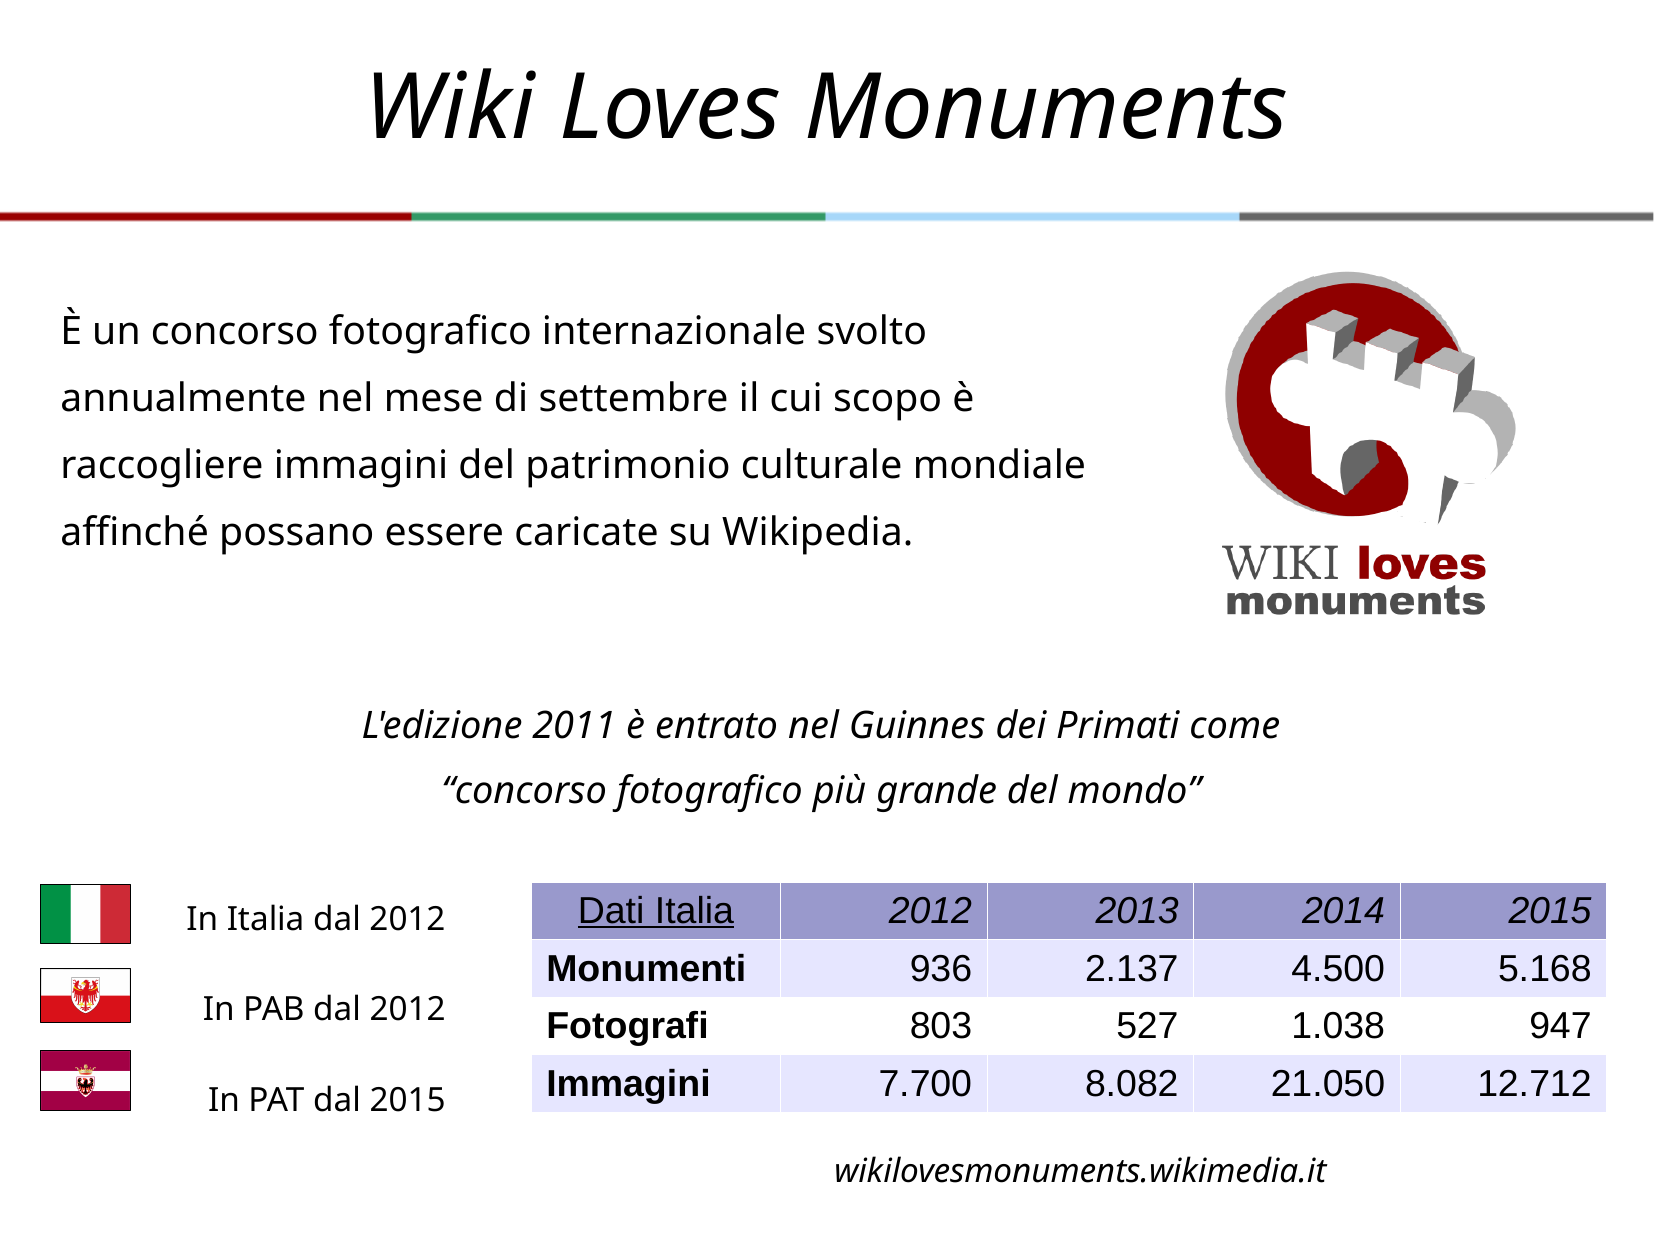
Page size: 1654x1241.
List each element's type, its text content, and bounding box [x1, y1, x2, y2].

table_header 2012 [781, 883, 987, 939]
table_cell 7.700 [781, 1055, 987, 1112]
table_cell 1.038 [1194, 998, 1400, 1054]
table_cell 21.050 [1194, 1055, 1400, 1112]
table_cell Immagini [532, 1055, 780, 1112]
table_cell 5.168 [1401, 940, 1606, 997]
table_cell 12.712 [1401, 1055, 1606, 1112]
table_cell 2.137 [988, 940, 1193, 997]
picture [0, 200, 1654, 235]
table_cell 947 [1401, 998, 1606, 1054]
table_cell 803 [781, 998, 987, 1054]
text_box In Italia dal 2012 In PAB dal 2012 In PAT dal 2015 [70, 887, 461, 1105]
picture [41, 969, 130, 1022]
table_cell Fotografi [532, 998, 780, 1054]
list L'edizione 2011 è entrato nel Guinnes dei Primati come “concorso fotografico più grande del mondo” [48, 685, 1595, 815]
table_cell 8.082 [988, 1055, 1193, 1112]
picture [1222, 271, 1518, 615]
table_cell Monumenti [532, 940, 780, 997]
table_header 2015 [1401, 883, 1606, 939]
list È un concorso fotografico internazionale svolto annualmente nel mese di settembre il cui scopo è raccogliere immagini del patrimonio culturale mondiale affinché possano essere caricate su Wikipedia. [60, 289, 1123, 609]
table_cell 4.500 [1194, 940, 1400, 997]
picture [41, 1051, 130, 1111]
table_header 2013 [988, 883, 1193, 939]
text_box wikilovesmonuments.wikimedia.it [748, 1139, 1414, 1201]
picture [41, 884, 130, 944]
table_header Dati Italia [532, 883, 780, 939]
table_cell 527 [988, 998, 1193, 1054]
table_header 2014 [1194, 883, 1400, 939]
table_cell 936 [781, 940, 987, 997]
title Wiki Loves Monuments [82, 0, 1571, 200]
